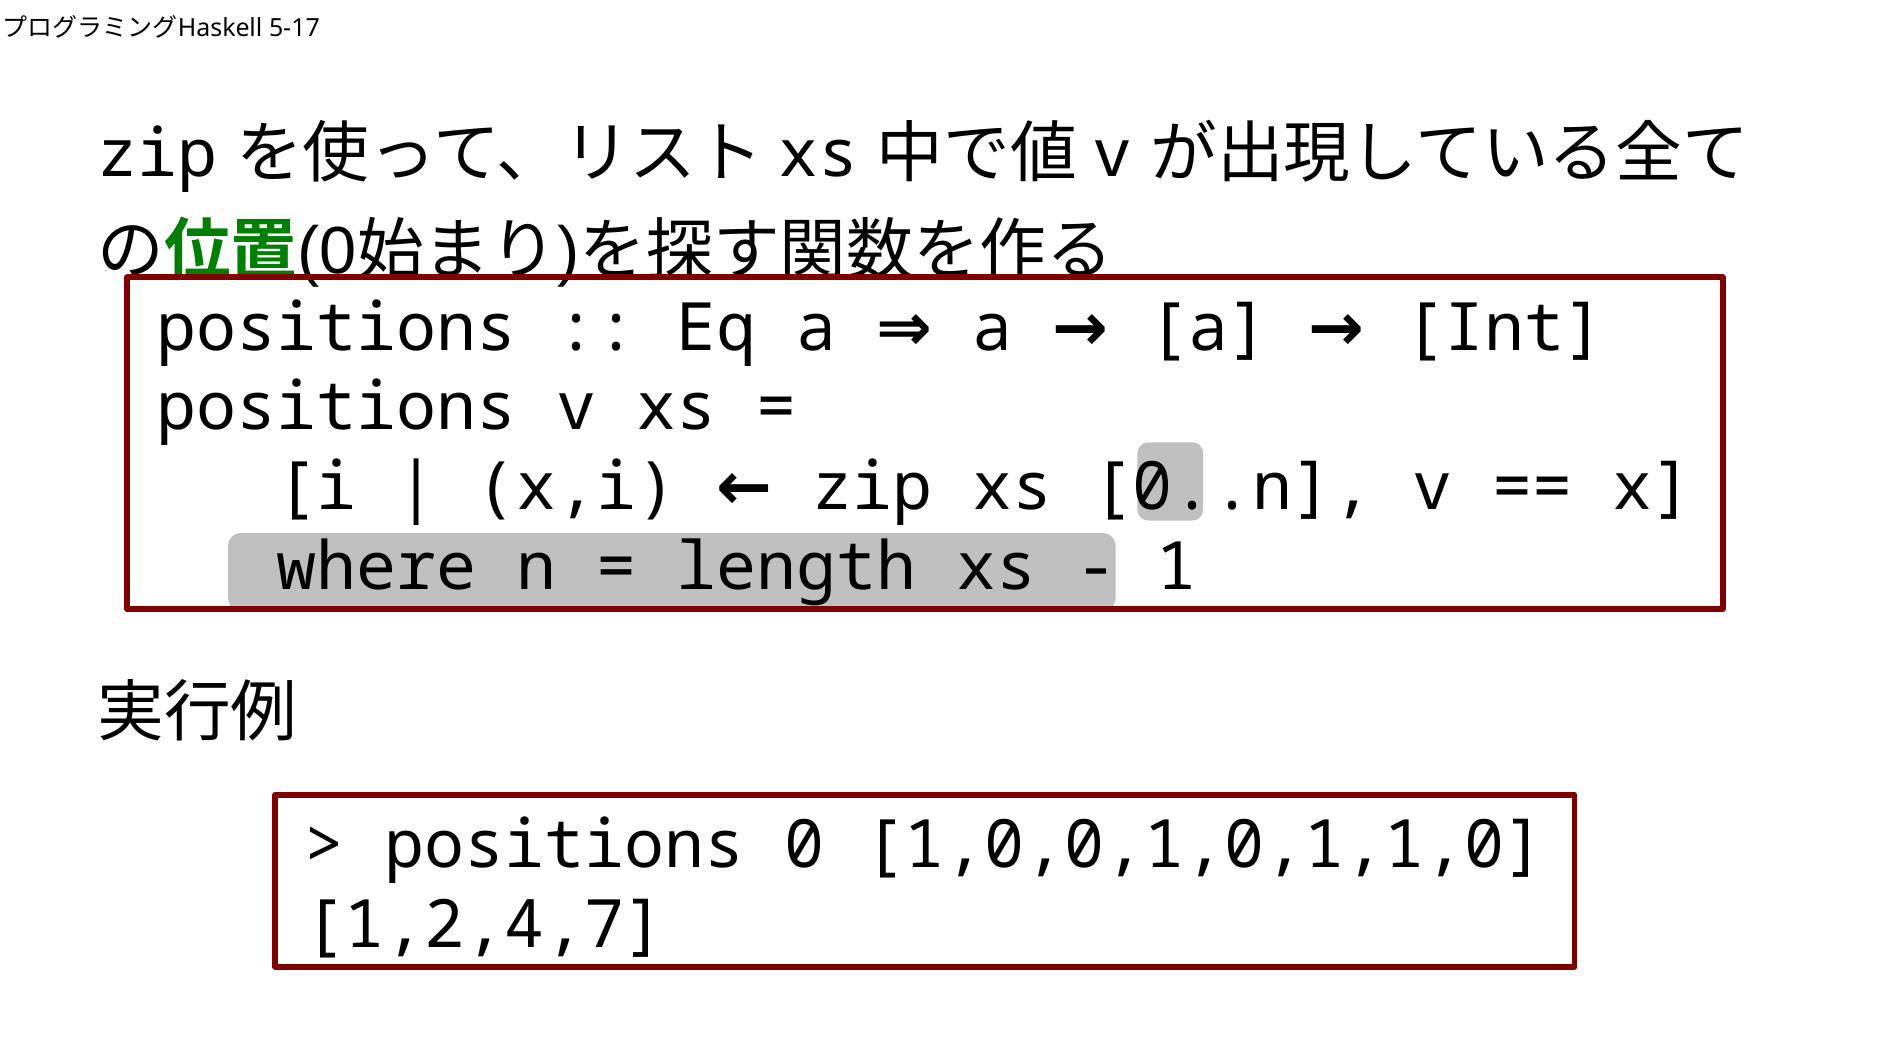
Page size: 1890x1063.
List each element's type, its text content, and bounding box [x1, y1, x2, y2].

list 実行例 [94, 655, 1796, 729]
text_box positions :: Eq a ⇒ a → [a] → [Int] positions v xs = [i | (x,i) ← zip xs [0..n], v == x] where n = length xs - 1 [127, 277, 1723, 610]
text_box > positions 0 [1,0,0,1,0,1,1,0] [1,2,4,7] [275, 794, 1575, 967]
list zip を使って、リスト xs 中で値 v が出現している全ての位置(0始まり)を探す関数を作る [94, 95, 1769, 247]
